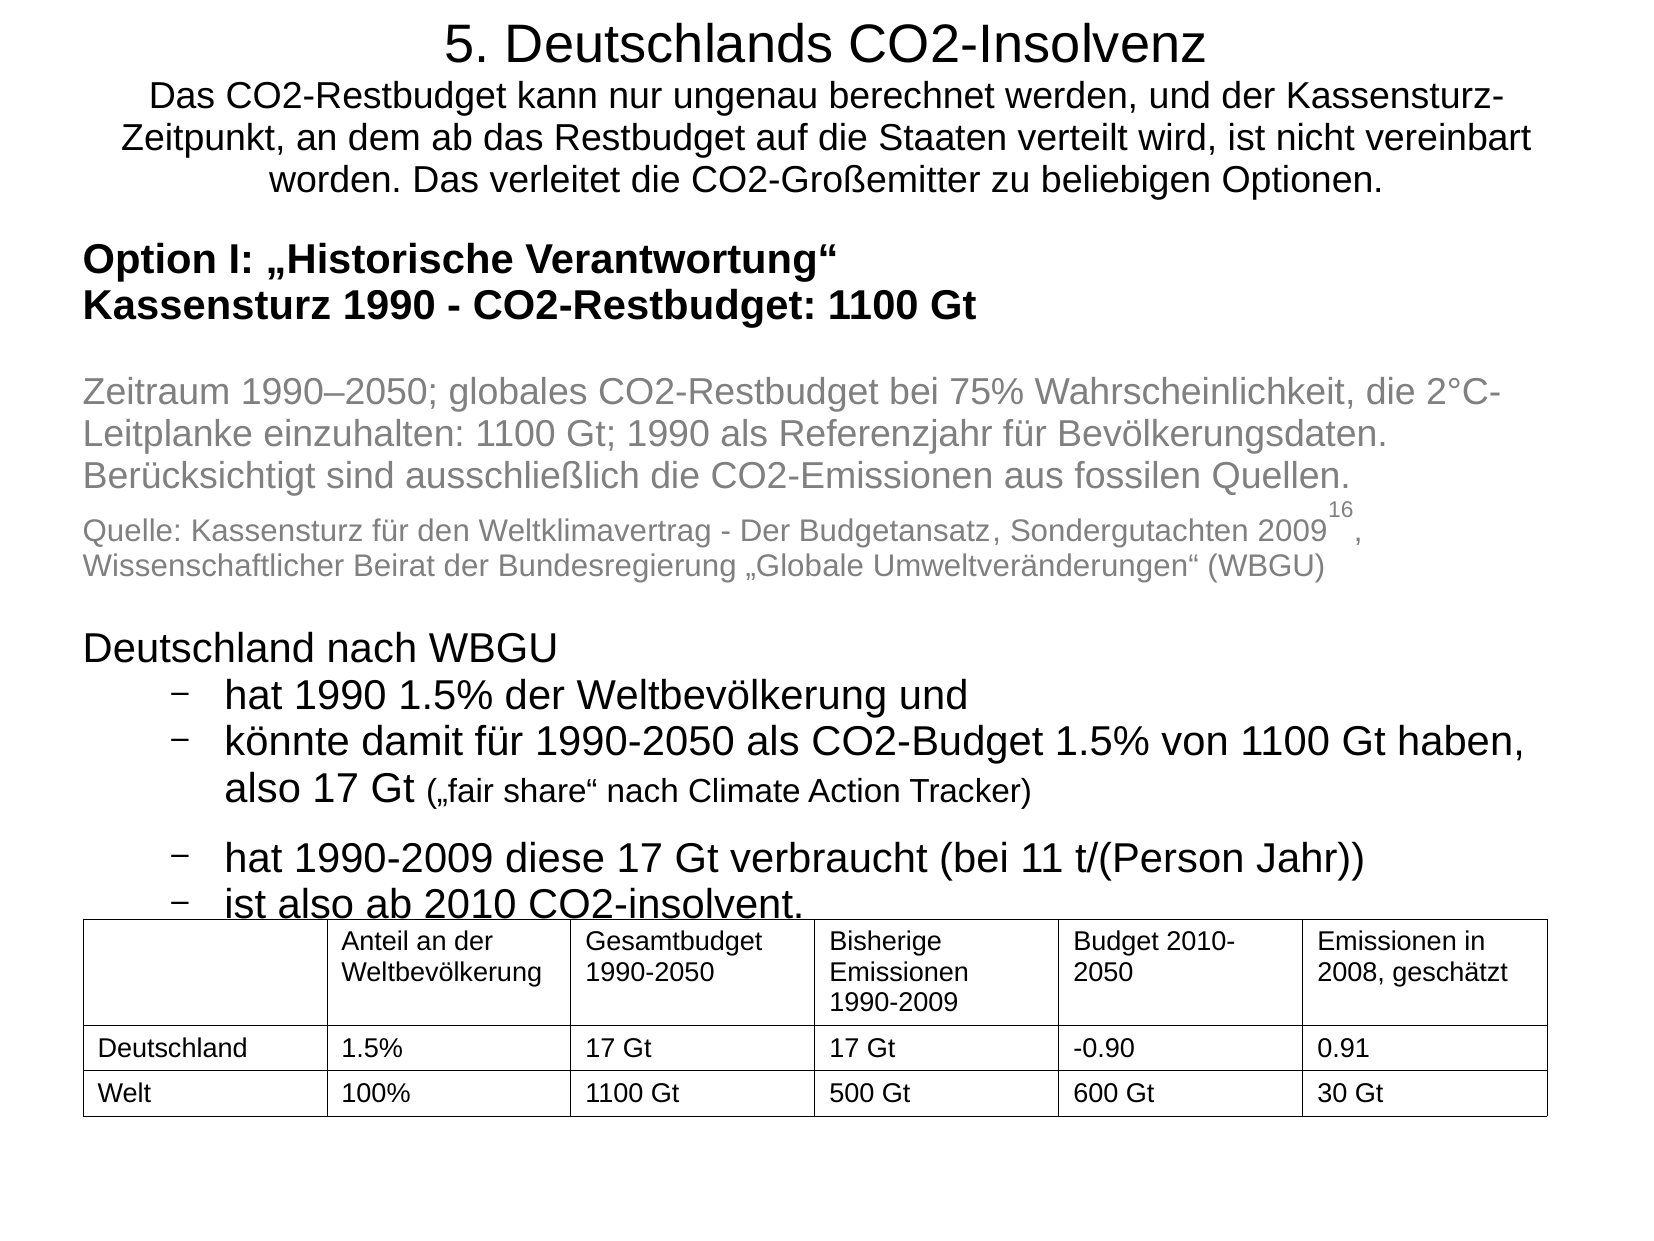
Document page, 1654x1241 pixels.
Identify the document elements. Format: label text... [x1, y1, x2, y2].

table_header Emissionen in 2008, geschätzt [1303, 920, 1547, 1025]
table_cell Welt [84, 1071, 327, 1116]
table_header Budget 2010-2050 [1059, 920, 1302, 1025]
table_cell Deutschland [84, 1026, 327, 1070]
table_header Bisherige Emissionen 1990-2009 [815, 920, 1058, 1025]
table_cell 0.91 [1303, 1026, 1547, 1070]
table_cell 1100 Gt [571, 1071, 814, 1116]
table_cell 17 Gt [571, 1026, 814, 1070]
table_header [84, 920, 327, 1025]
table_cell 600 Gt [1059, 1071, 1302, 1116]
table_header Gesamtbudget 1990-2050 [571, 920, 814, 1025]
table_cell 1.5% [328, 1026, 570, 1070]
title 5. Deutschlands CO2-Insolvenz Das CO2-Restbudget kann nur ungenau berechnet werden, und der Kassensturz-Zeitpunkt, an dem ab das Restbudget auf die Staaten verteilt wird, ist nicht vereinbart worden. Das verleitet die CO2-Großemitter zu beliebigen Optionen. [82, 13, 1571, 222]
list Option I: „Historische Verantwortung“ Kassensturz 1990 - CO2-Restbudget: 1100 Gt Zeitraum 1990–2050; globales CO2-Restbudget bei 75% Wahrscheinlichkeit, die 2°C-Leitplanke einzuhalten: 1100 Gt; 1990 als Referenzjahr für Bevölkerungsdaten. Berücksichtigt sind ausschließlich die CO2-Emissionen aus fossilen Quellen. Quelle: Kassensturz für den Weltklimavertrag - Der Budgetansatz, Sondergutachten 200916, Wissenschaftlicher Beirat der Bundesregierung „Globale Umweltveränderungen“ (WBGU) Deutschland nach WBGU hat 1990 1.5% der Weltbevölkerung und könnte damit für 1990-2050 als CO2-Budget 1.5% von 1100 Gt haben, also 17 Gt („fair share“ nach Climate Action Tracker) hat 1990-2009 diese 17 Gt verbraucht (bei 11 t/(Person Jahr)) ist also ab 2010 CO2-insolvent. [82, 235, 1571, 896]
table_cell -0.90 [1059, 1026, 1302, 1070]
table_cell 17 Gt [815, 1026, 1058, 1070]
table_cell 500 Gt [815, 1071, 1058, 1116]
table_cell 30 Gt [1303, 1071, 1547, 1116]
table_header Anteil an der Weltbevölkerung [328, 920, 570, 1025]
table_cell 100% [328, 1071, 570, 1116]
